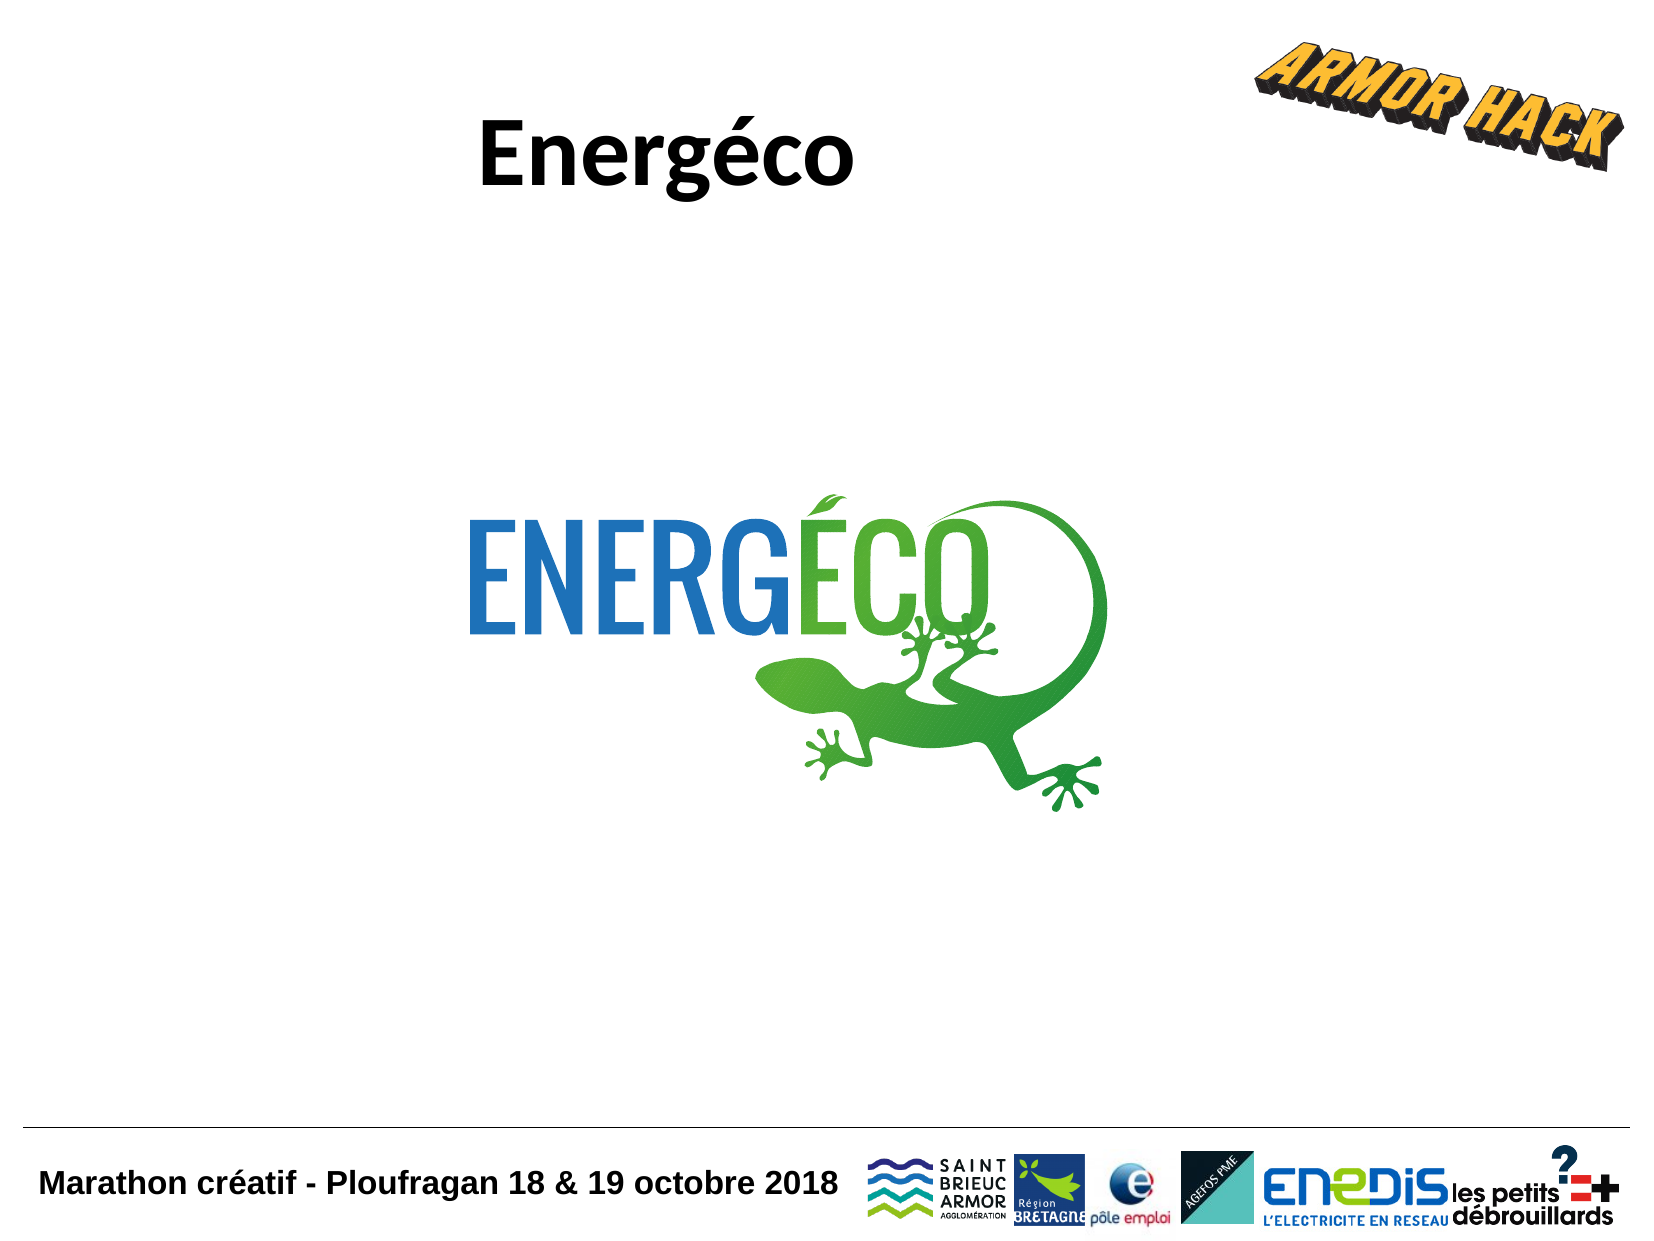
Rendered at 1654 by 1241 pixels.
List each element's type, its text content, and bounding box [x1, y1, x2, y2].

title Energéco [0, 56, 1335, 264]
text_box Marathon créatif - Ploufragan 18 & 19 octobre 2018 [23, 1157, 70, 1211]
picture [1248, 35, 1630, 178]
picture [70, 250, 1619, 1241]
